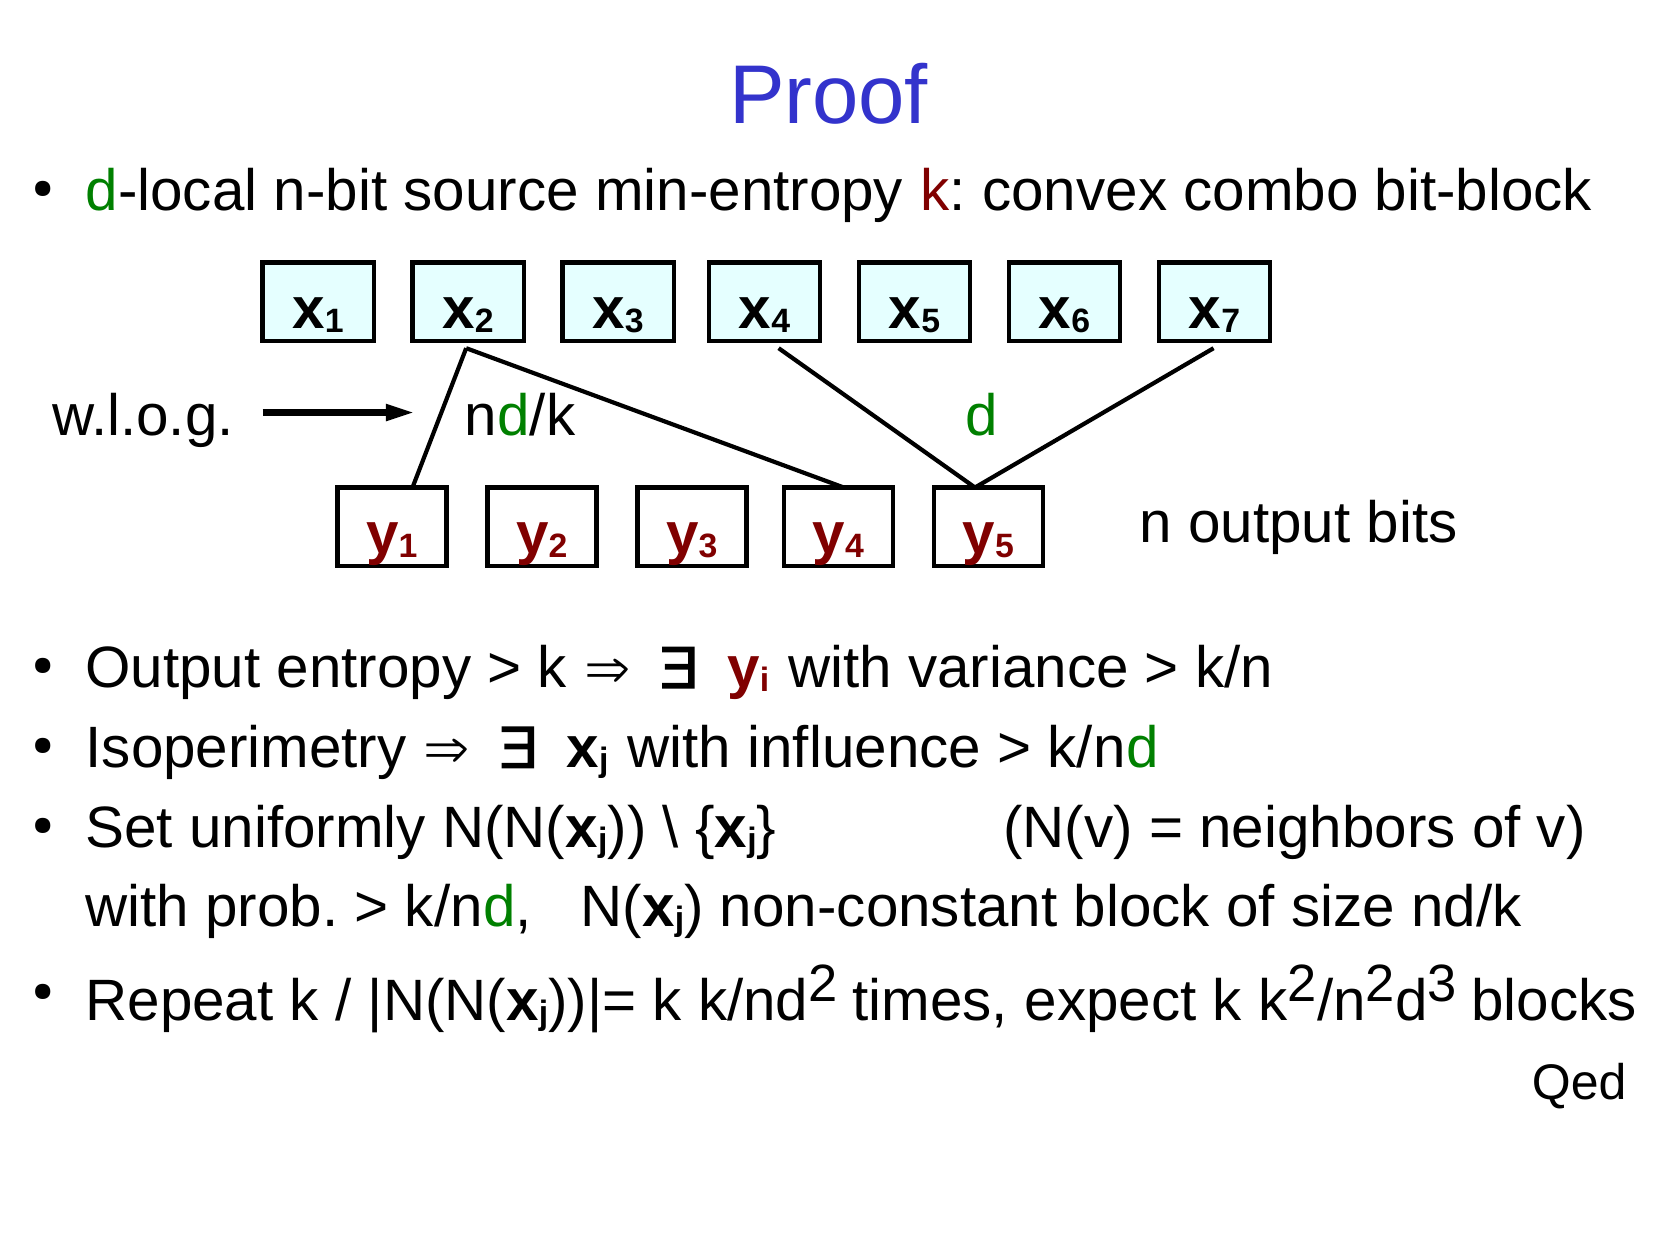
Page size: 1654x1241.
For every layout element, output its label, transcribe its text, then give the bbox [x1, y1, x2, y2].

text_box x3 [562, 262, 674, 341]
text_box nd/k [450, 375, 638, 455]
text_box y2 [487, 487, 597, 566]
text_box n output bits [1125, 482, 1501, 563]
text_box x4 [708, 262, 821, 341]
text_box d [950, 375, 1013, 455]
text_box y1 [337, 487, 447, 566]
list d-local n-bit source min-entropy k: convex combo bit-block Output entropy > k   yi with variance > k/n Isoperimetry   xj with influence > k/nd Set uniformly N(N(xj)) \ {xj} (N(v) = neighbors of v) with prob. > k/nd, N(xj) non-constant block of size nd/k Repeat k / |N(N(xj))|= k k/nd2 times, expect k k2/n2d3 blocks Qed [0, 150, 1654, 1238]
title Proof [126, 14, 1532, 175]
text_box y3 [637, 487, 747, 566]
text_box x6 [1008, 262, 1121, 341]
text_box w.l.o.g. [37, 375, 263, 455]
text_box x7 [1158, 262, 1271, 341]
text_box x2 [412, 262, 524, 341]
text_box y5 [933, 487, 1043, 566]
text_box x1 [262, 262, 374, 341]
text_box x5 [858, 262, 971, 341]
text_box y4 [783, 487, 893, 566]
